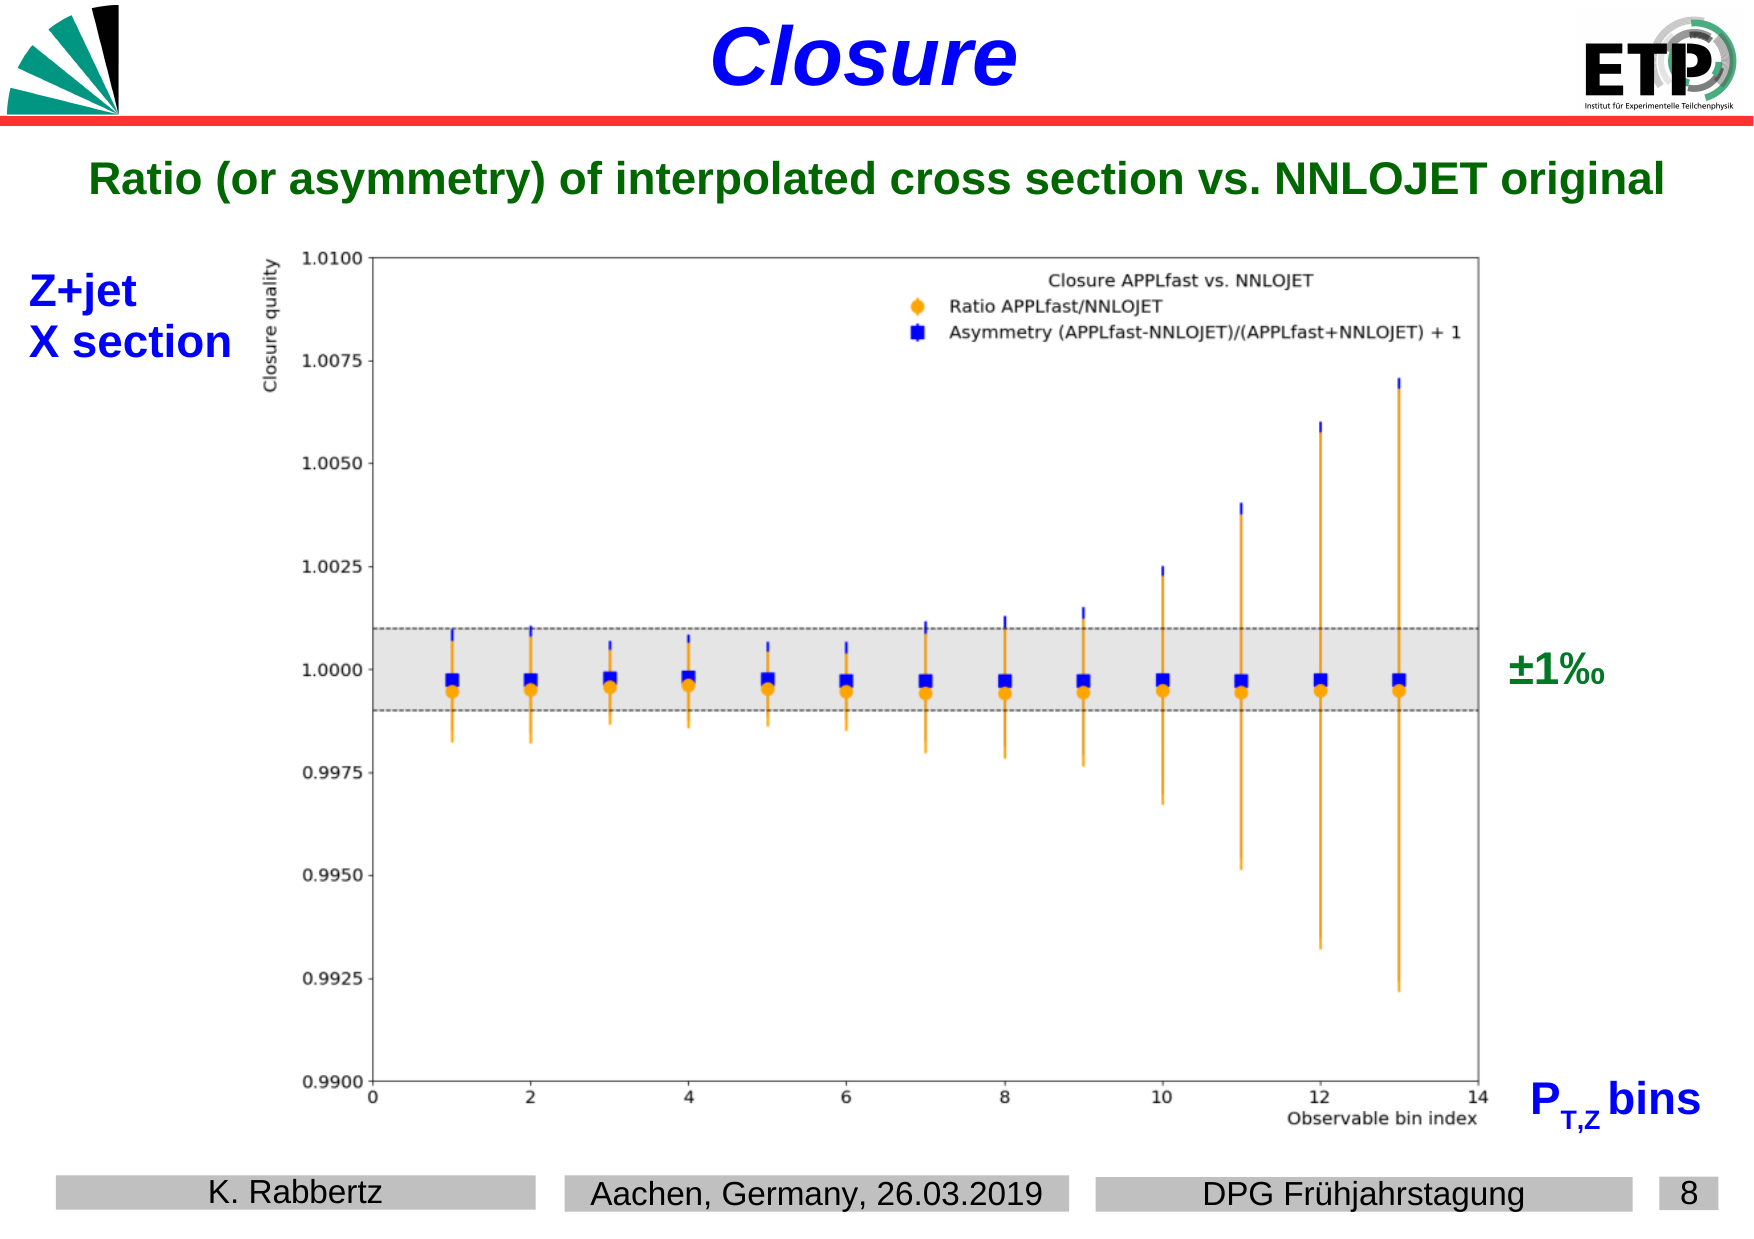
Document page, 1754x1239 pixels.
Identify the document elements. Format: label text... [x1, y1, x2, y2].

title Closure [123, 0, 1606, 114]
picture [249, 236, 1505, 1147]
text_box ±1‰ [1497, 637, 1619, 701]
picture [1606, 9, 1744, 113]
text_box Z+jet X section [17, 258, 245, 374]
text_box Ratio (or asymmetry) of interpolated cross section vs. NNLOJET original [76, 147, 1679, 211]
picture [7, 5, 119, 116]
text_box PT,Z bins [1518, 1067, 1714, 1142]
